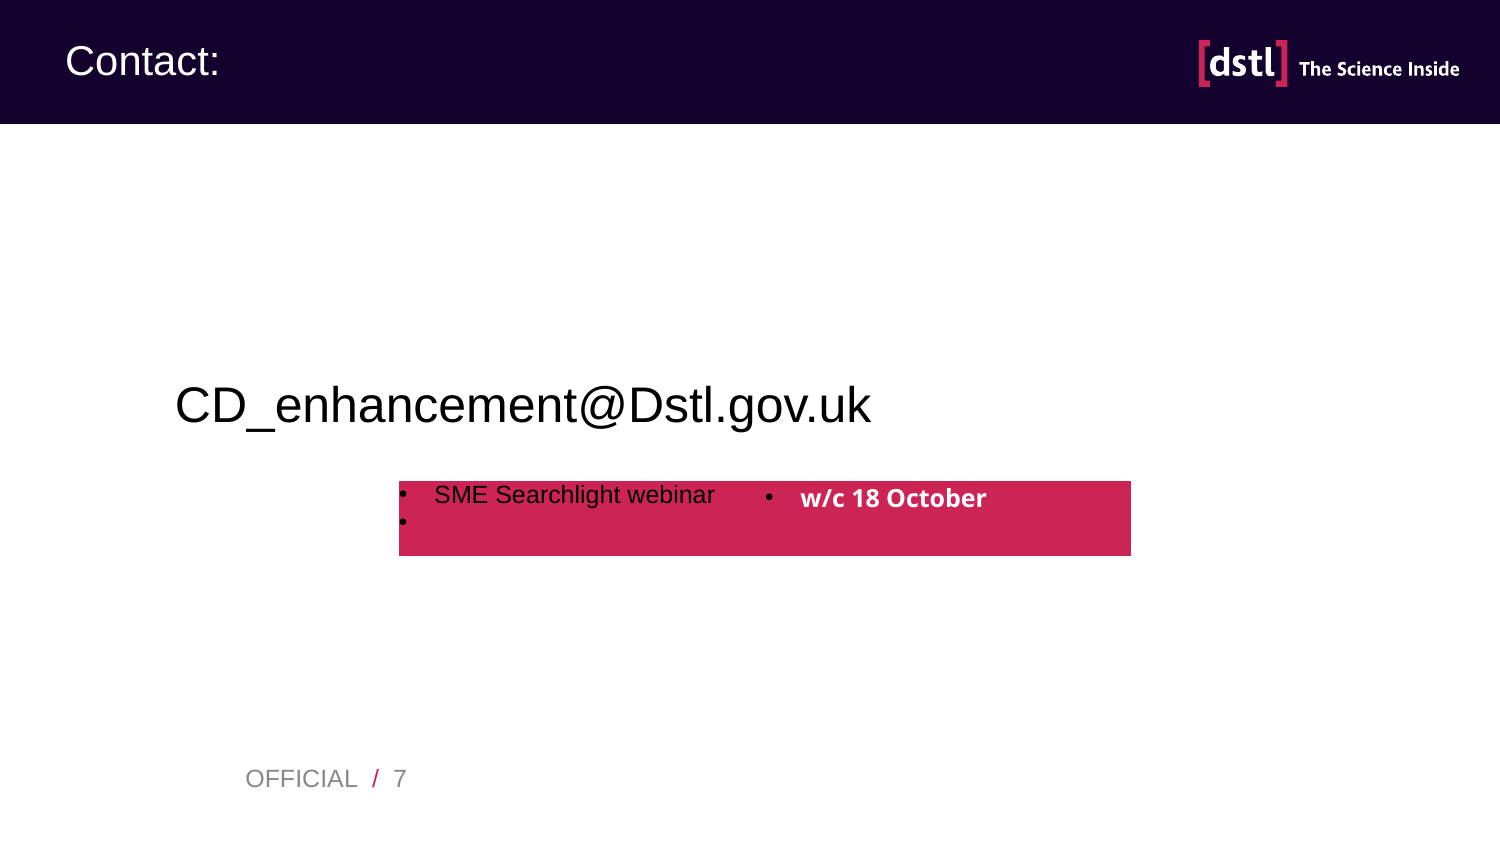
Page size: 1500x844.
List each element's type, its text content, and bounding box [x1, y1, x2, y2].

table_header w/c 18 October [765, 481, 1131, 556]
title Contact: [5, 8, 1129, 115]
table_header SME Searchlight webinar [399, 481, 765, 556]
text_box OFFICIAL / 7 [230, 754, 1458, 800]
list CD_enhancement@Dstl.gov.uk [160, 306, 1369, 519]
